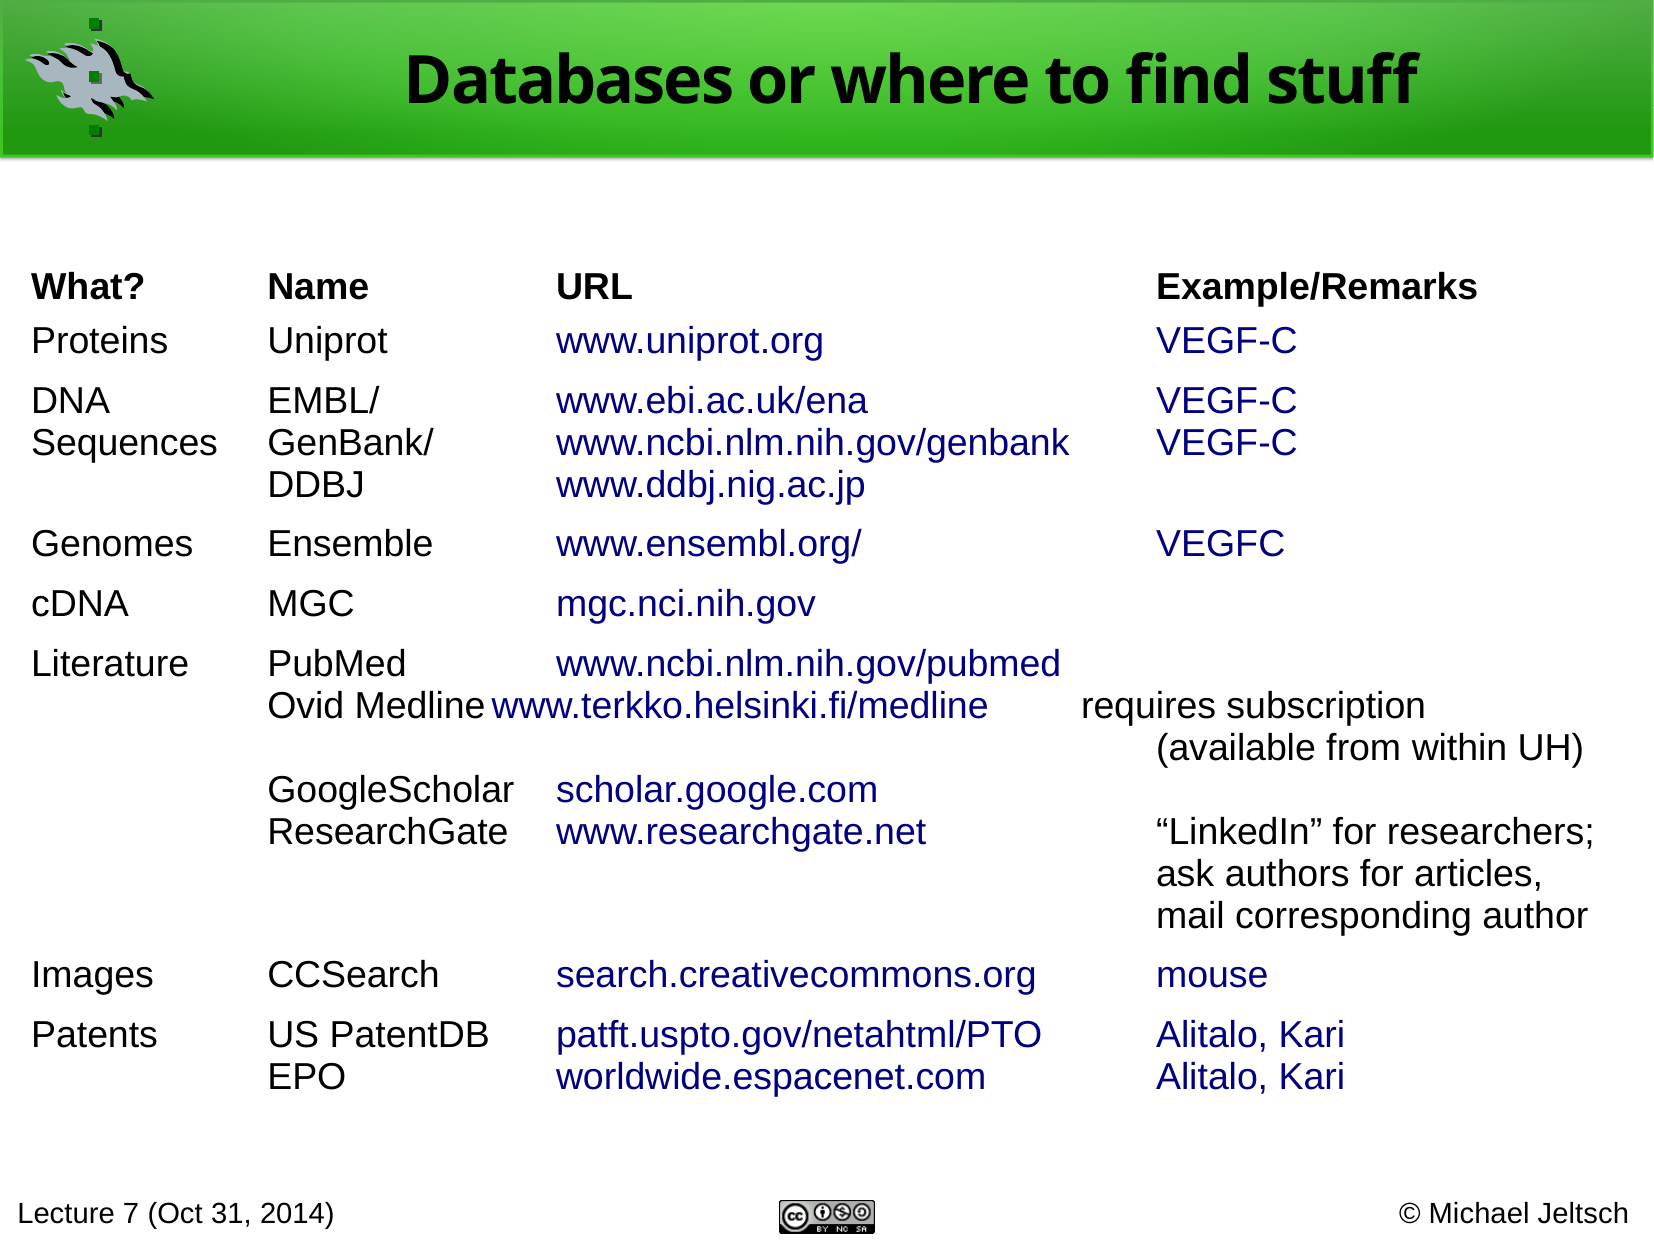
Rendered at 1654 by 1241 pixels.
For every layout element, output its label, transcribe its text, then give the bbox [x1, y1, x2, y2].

text_box What? Name URL Example/Remarks Proteins Uniprot www.uniprot.org VEGF-C DNA EMBL/ www.ebi.ac.uk/ena VEGF-C Sequences GenBank/ www.ncbi.nlm.nih.gov/genbank VEGF-C DDBJ www.ddbj.nig.ac.jp Genomes Ensemble www.ensembl.org/ VEGFC cDNA MGC mgc.nci.nih.gov Literature PubMed www.ncbi.nlm.nih.gov/pubmed Ovid Medline www.terkko.helsinki.fi/medline requires subscription (available from within UH) GoogleScholar scholar.google.com ResearchGate www.researchgate.net “LinkedIn” for researchers; ask authors for articles, mail corresponding author Images CCSearch search.creativecommons.org mouse Patents US PatentDB patft.uspto.gov/netahtml/PTO Alitalo, Kari EPO worldwide.espacenet.com Alitalo, Kari [16, 258, 1654, 1105]
title Databases or where to find stuff [171, 32, 1627, 123]
picture [779, 1200, 875, 1234]
